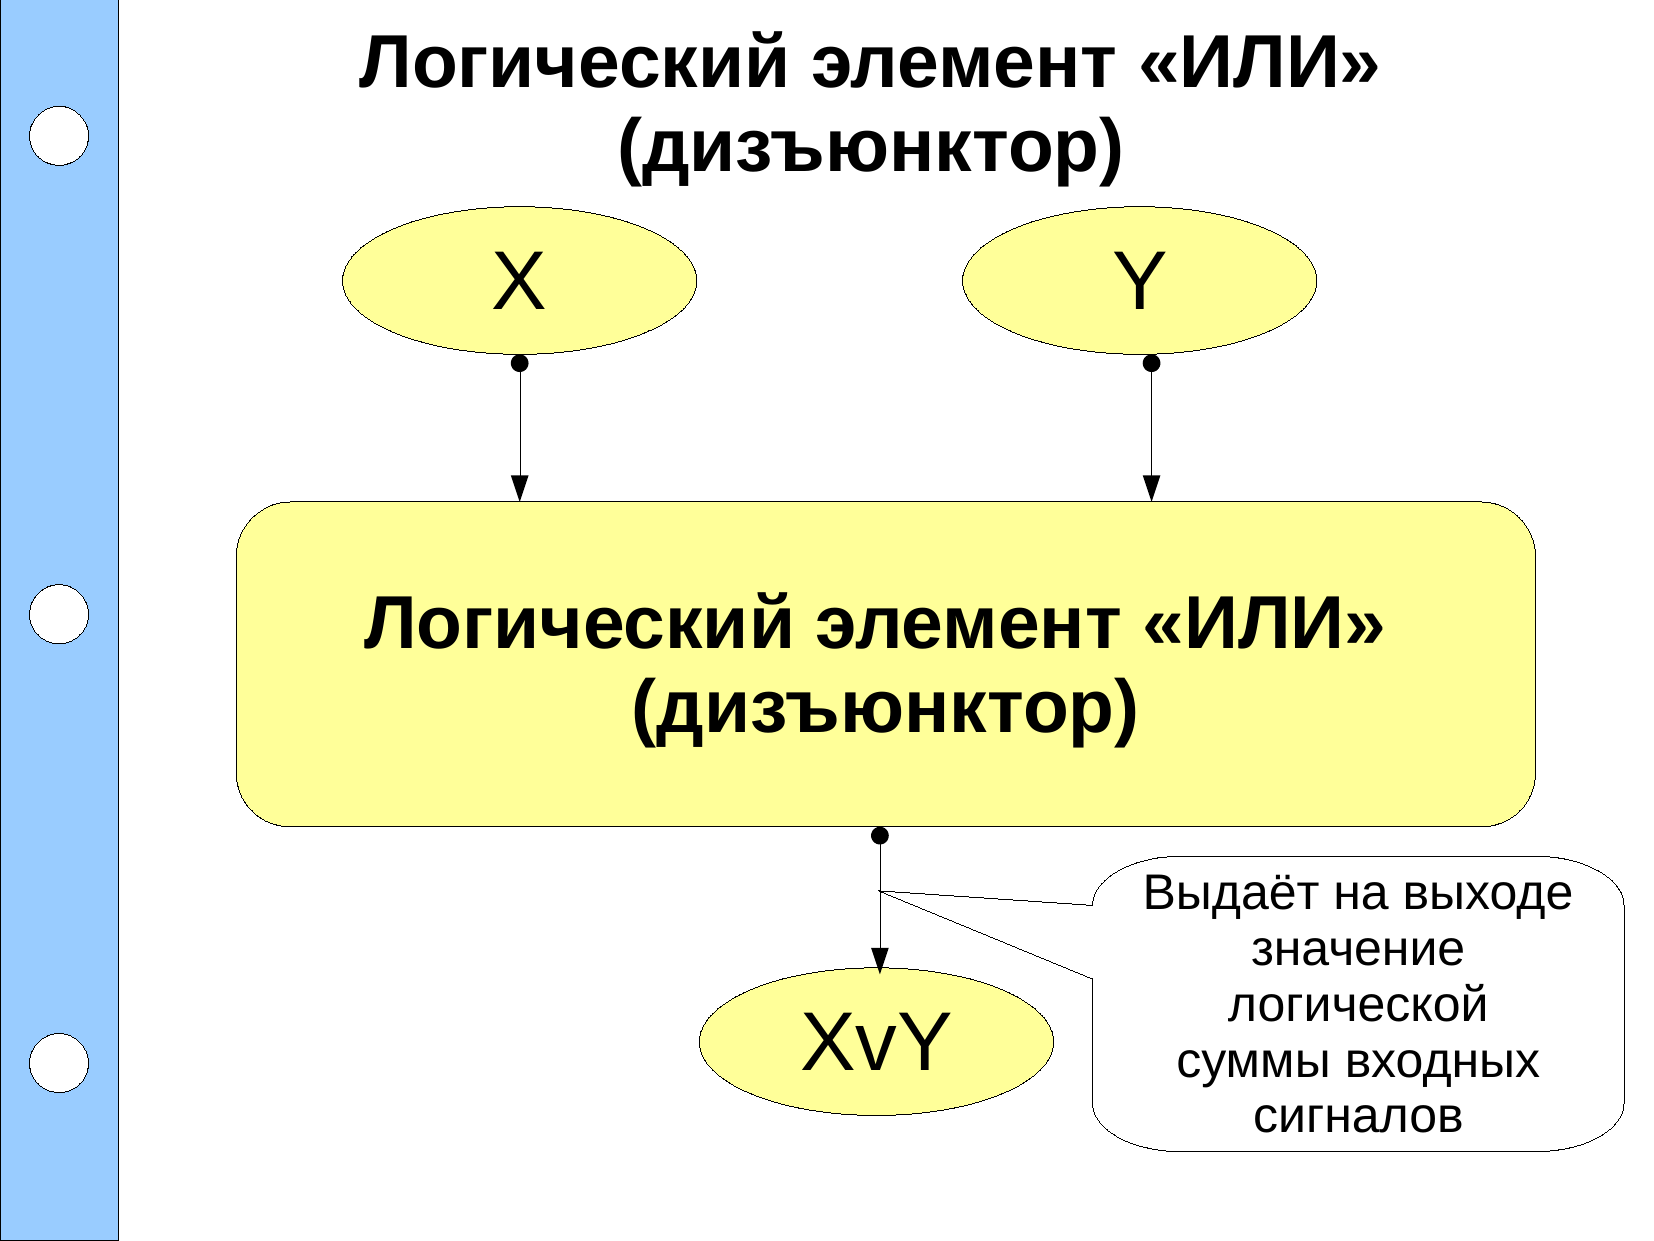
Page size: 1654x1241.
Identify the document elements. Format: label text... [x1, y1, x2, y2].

text_box Выдаёт на выходе значение логической суммы входных сигналов [878, 856, 1625, 1152]
text_box Логический элемент «ИЛИ» (дизъюнктор) [236, 501, 1536, 827]
text_box Y [962, 206, 1317, 355]
text_box X [342, 206, 697, 355]
text_box [0, 0, 119, 1241]
text_box XvY [699, 967, 1054, 1116]
text_box Логический элемент «ИЛИ» (дизъюнктор) [59, 11, 1654, 195]
